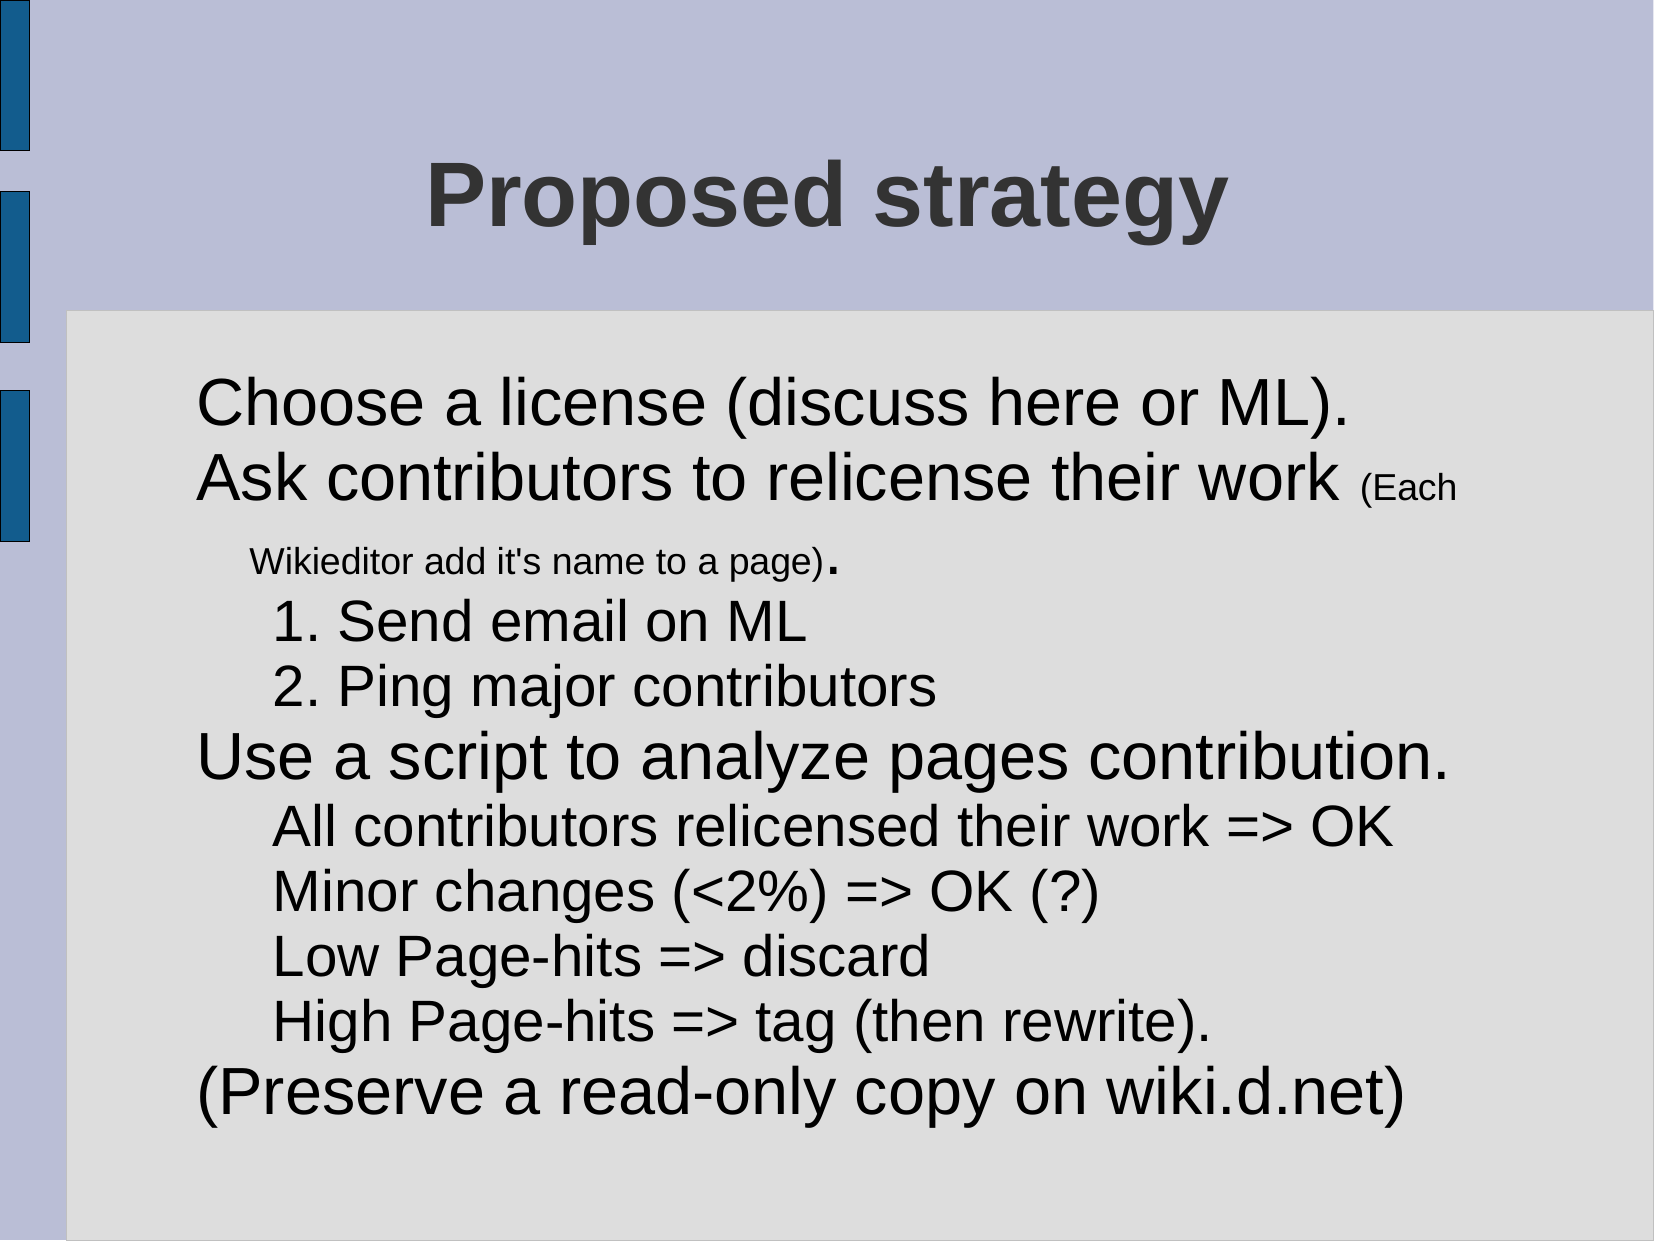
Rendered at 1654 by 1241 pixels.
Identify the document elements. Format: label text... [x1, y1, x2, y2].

title Proposed strategy [121, 91, 1534, 299]
list Choose a license (discuss here or ML). Ask contributors to relicense their work (Each Wikieditor add it's name to a page). 1. Send email on ML 2. Ping major contributors Use a script to analyze pages contribution. All contributors relicensed their work => OK Minor changes (<2%) => OK (?) Low Page-hits => discard High Page-hits => tag (then rewrite). (Preserve a read-only copy on wiki.d.net) [178, 364, 1570, 1147]
